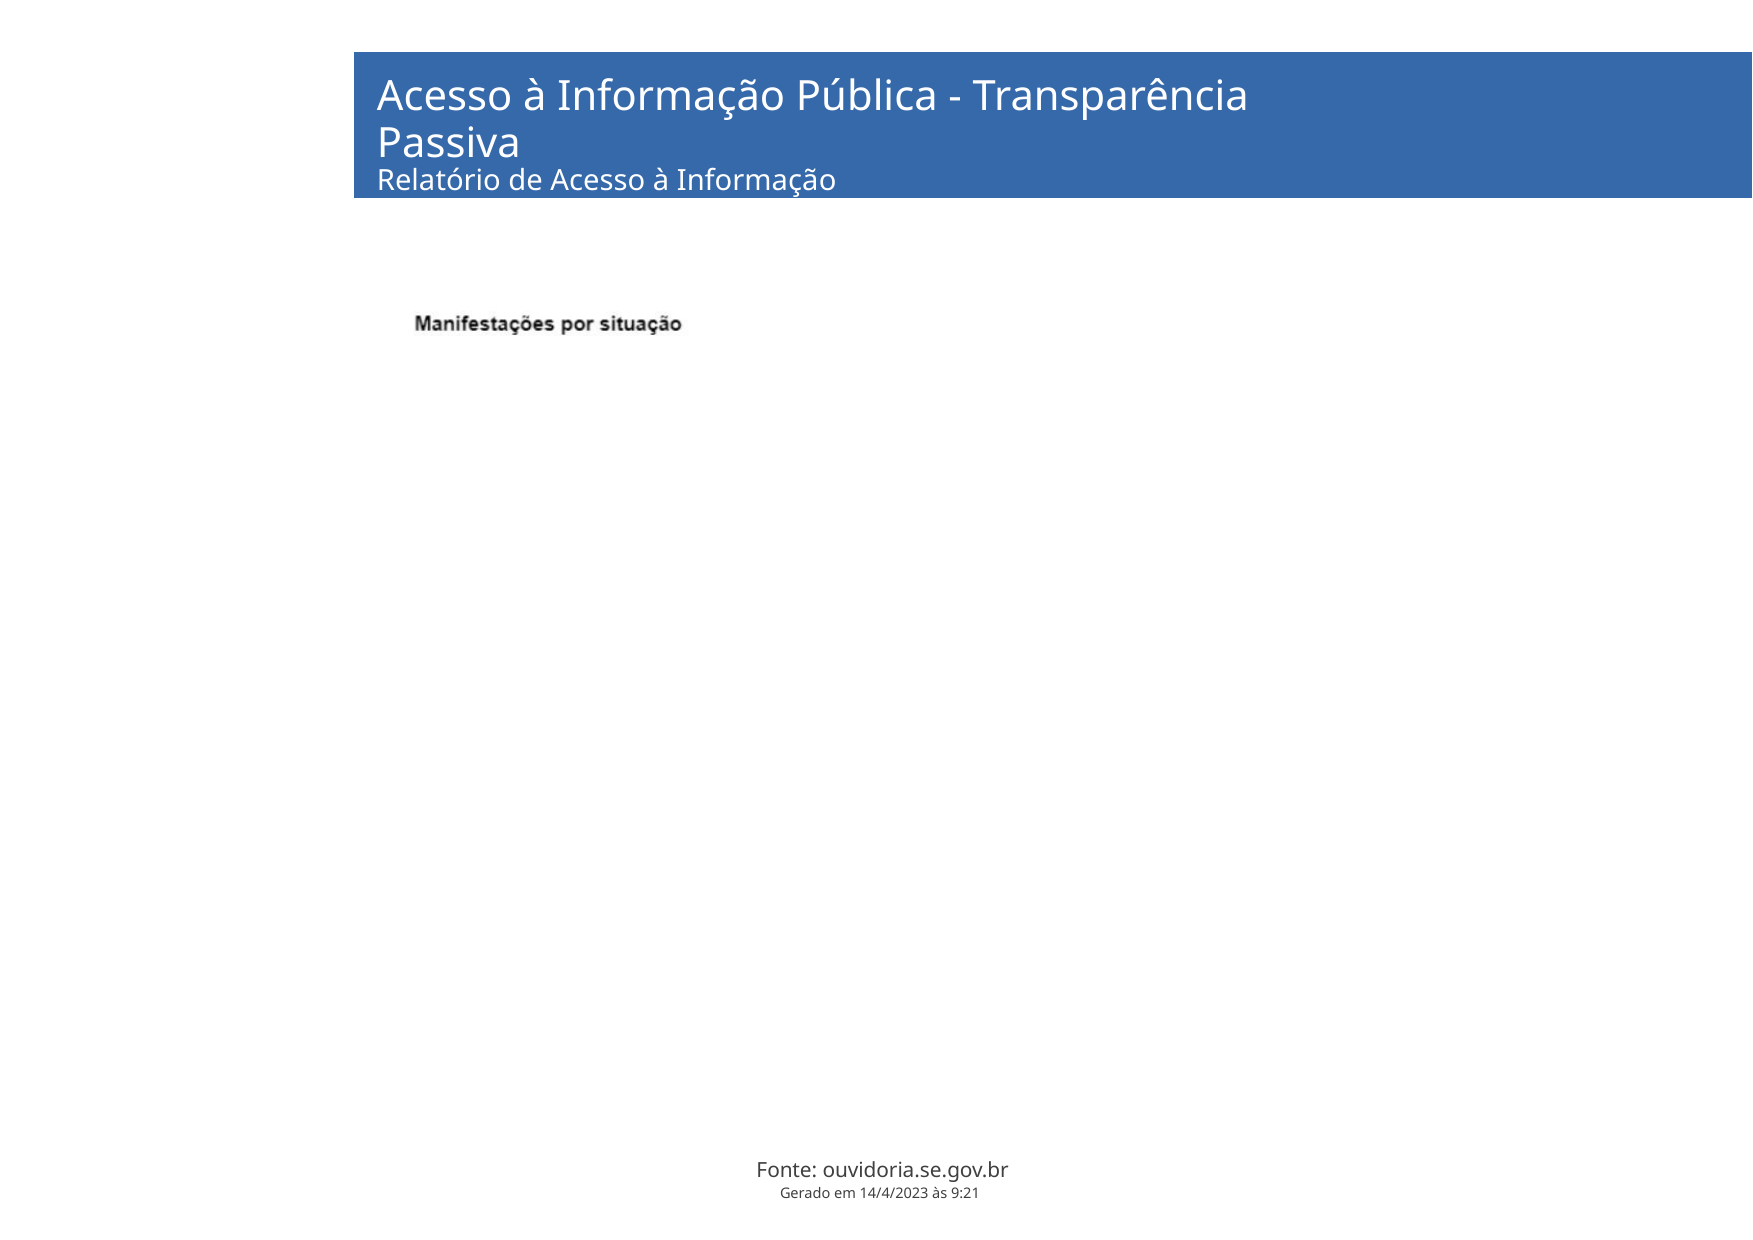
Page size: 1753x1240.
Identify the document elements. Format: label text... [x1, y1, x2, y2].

text_box [354, 52, 1752, 198]
text_box Fonte: ouvidoria.se.gov.br [756, 1158, 1023, 1182]
text_box Gerado em 14/4/2023 às 9:21 [780, 1184, 999, 1202]
text_box [155, 211, 1599, 1028]
text_box Acesso à Informação Pública - Transparência Passiva Relatório de Acesso à Informação SETURMarço a Março de 2023 [376, 72, 1403, 228]
